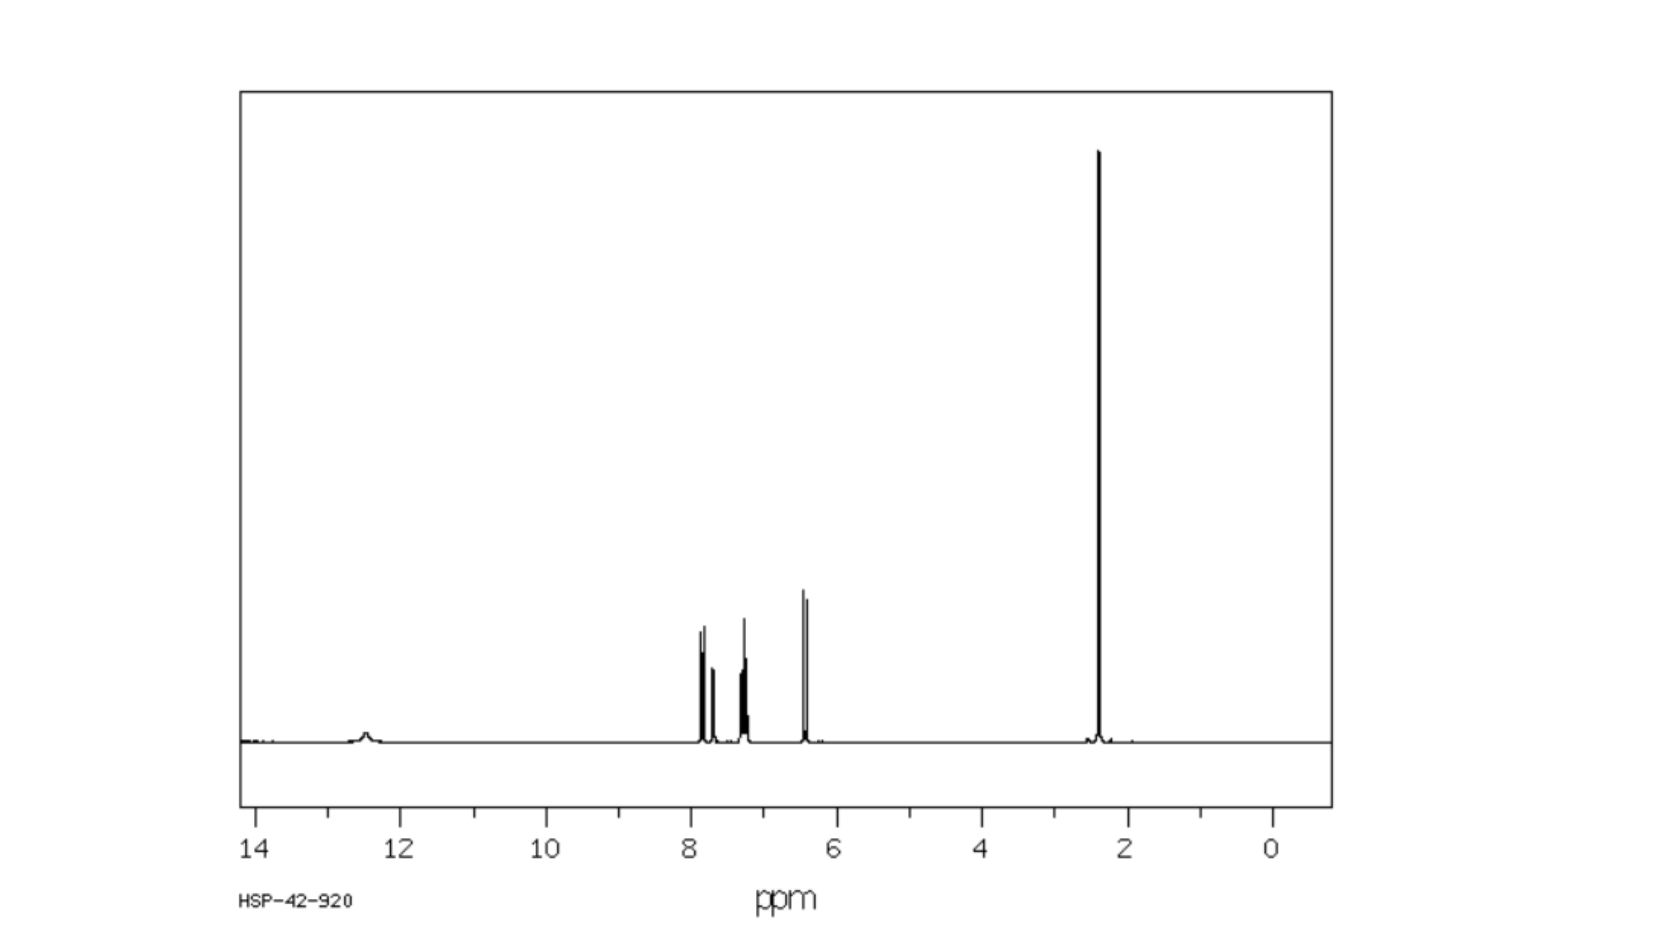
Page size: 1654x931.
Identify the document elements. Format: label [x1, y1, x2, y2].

picture [177, 47, 1394, 930]
